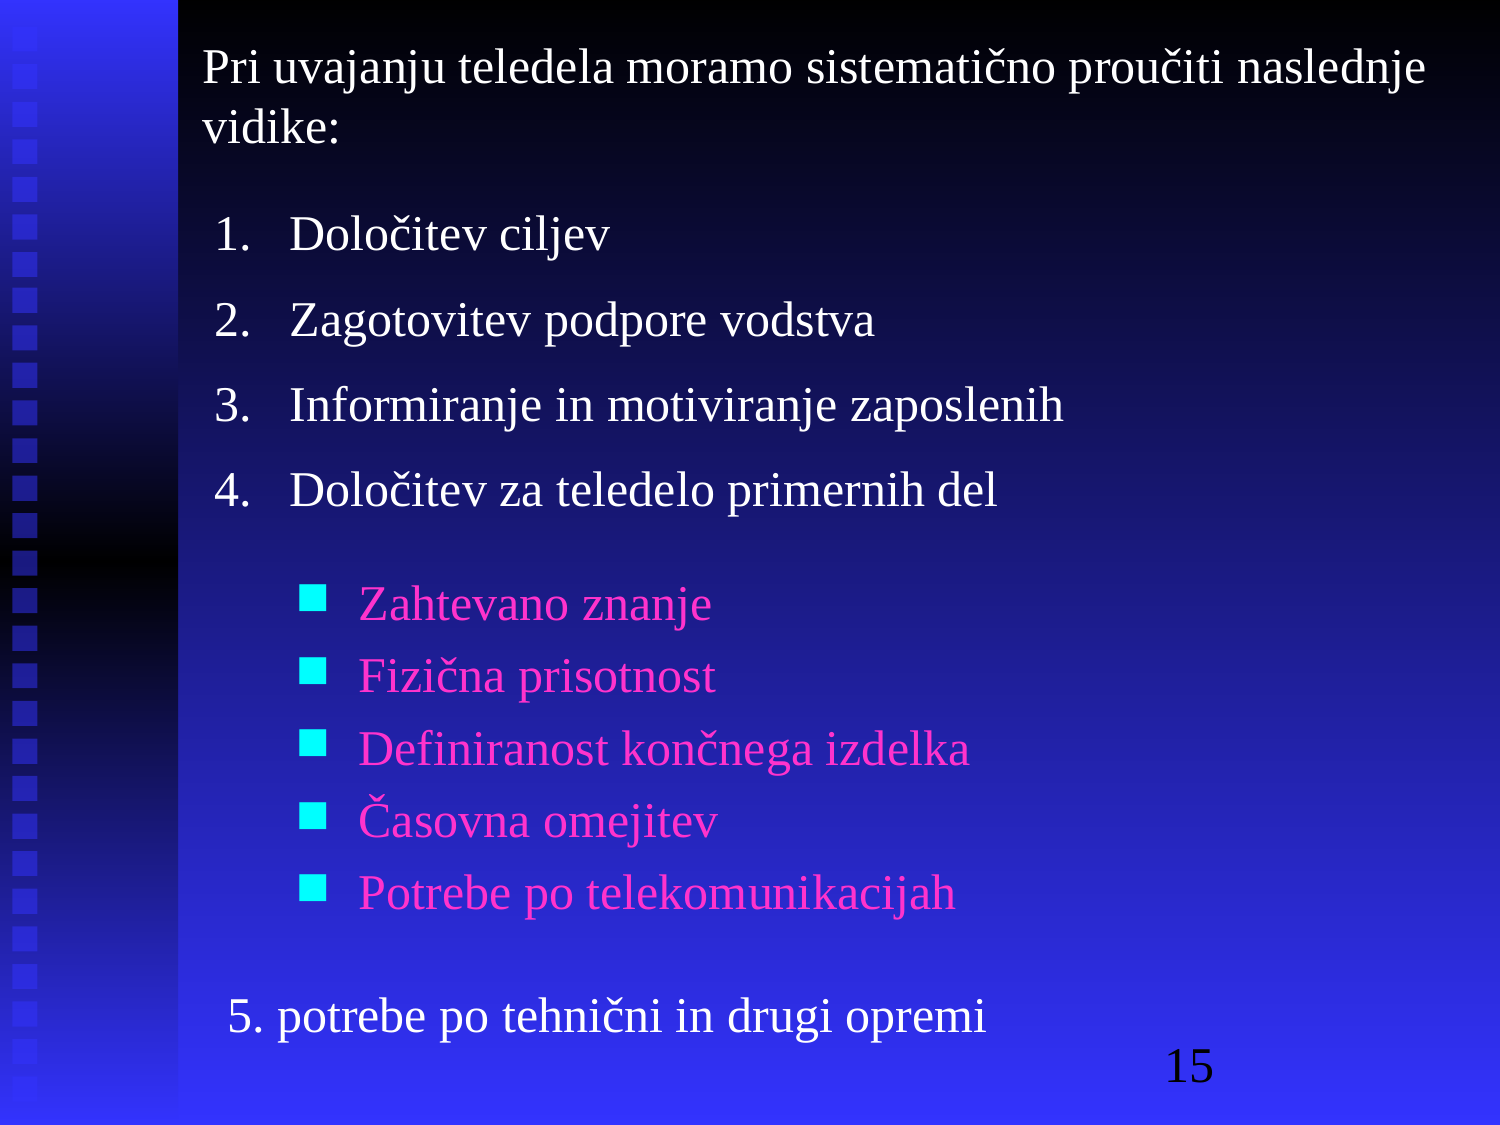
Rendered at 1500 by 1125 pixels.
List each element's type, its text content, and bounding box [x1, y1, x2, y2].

text_box Določitev ciljev Zagotovitev podpore vodstva Informiranje in motiviranje zaposlenih Določitev za teledelo primernih del [200, 199, 1451, 611]
text_box Zahtevano znanje Fizična prisotnost Definiranost končnega izdelka Časovna omejitev Potrebe po telekomunikacijah [287, 562, 1325, 938]
title Pri uvajanju teledela moramo sistematično proučiti naslednje vidike: [187, 26, 1500, 162]
text_box 5. potrebe po tehnični in drugi opremi [212, 974, 1313, 1051]
